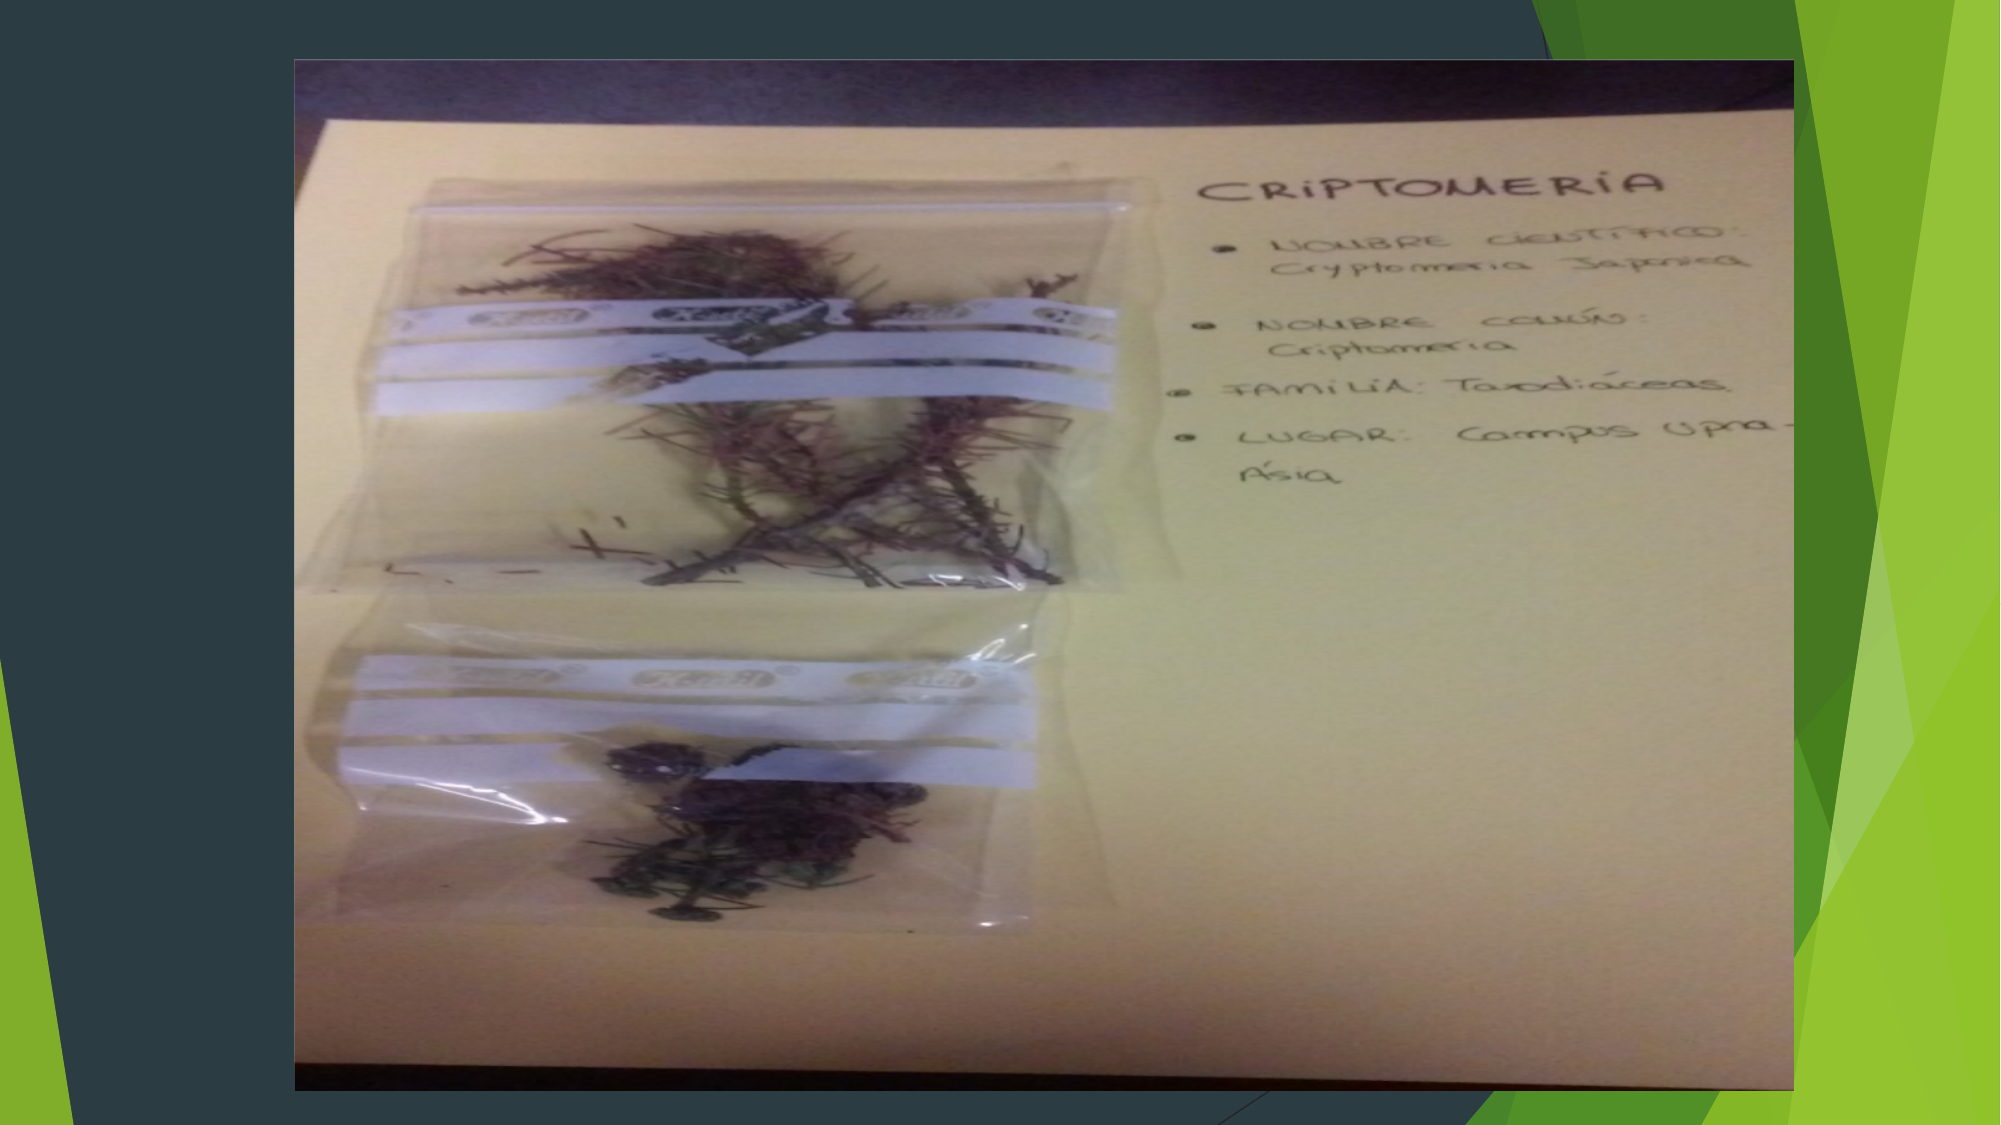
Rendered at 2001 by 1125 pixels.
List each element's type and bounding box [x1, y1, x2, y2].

picture [293, 59, 1794, 1091]
